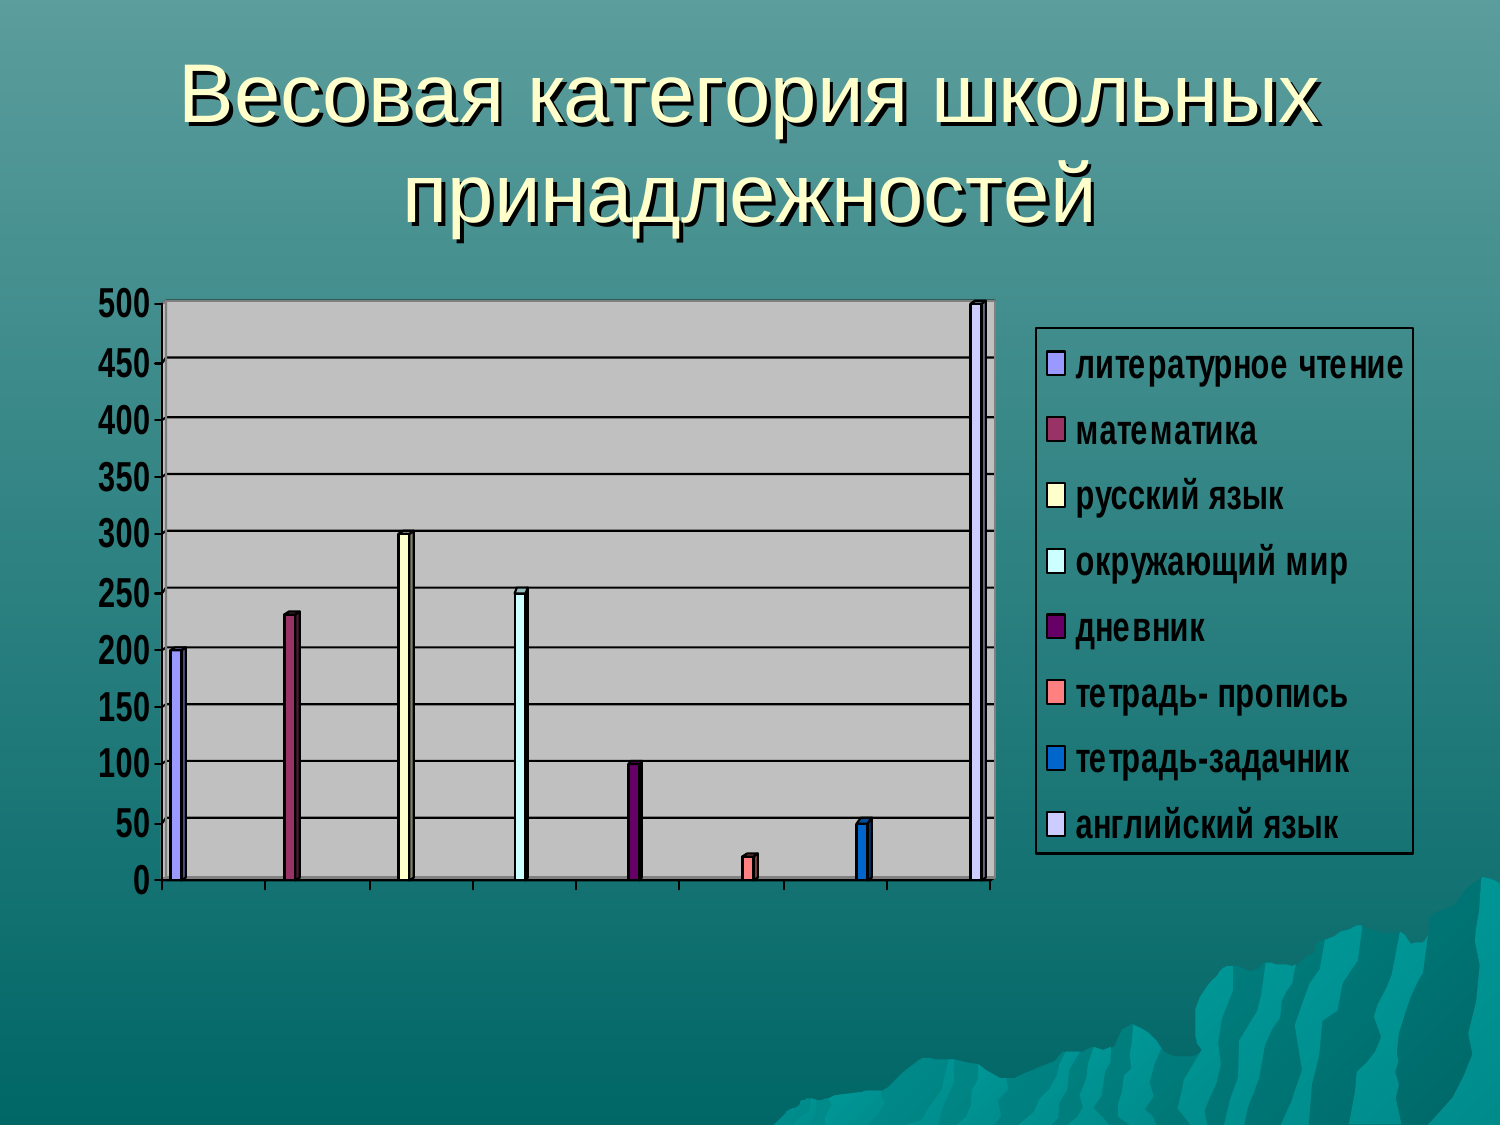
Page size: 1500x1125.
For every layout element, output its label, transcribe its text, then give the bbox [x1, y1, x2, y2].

chart [41, 220, 1436, 965]
title Весовая категория школьных принадлежностей [75, 31, 1426, 220]
